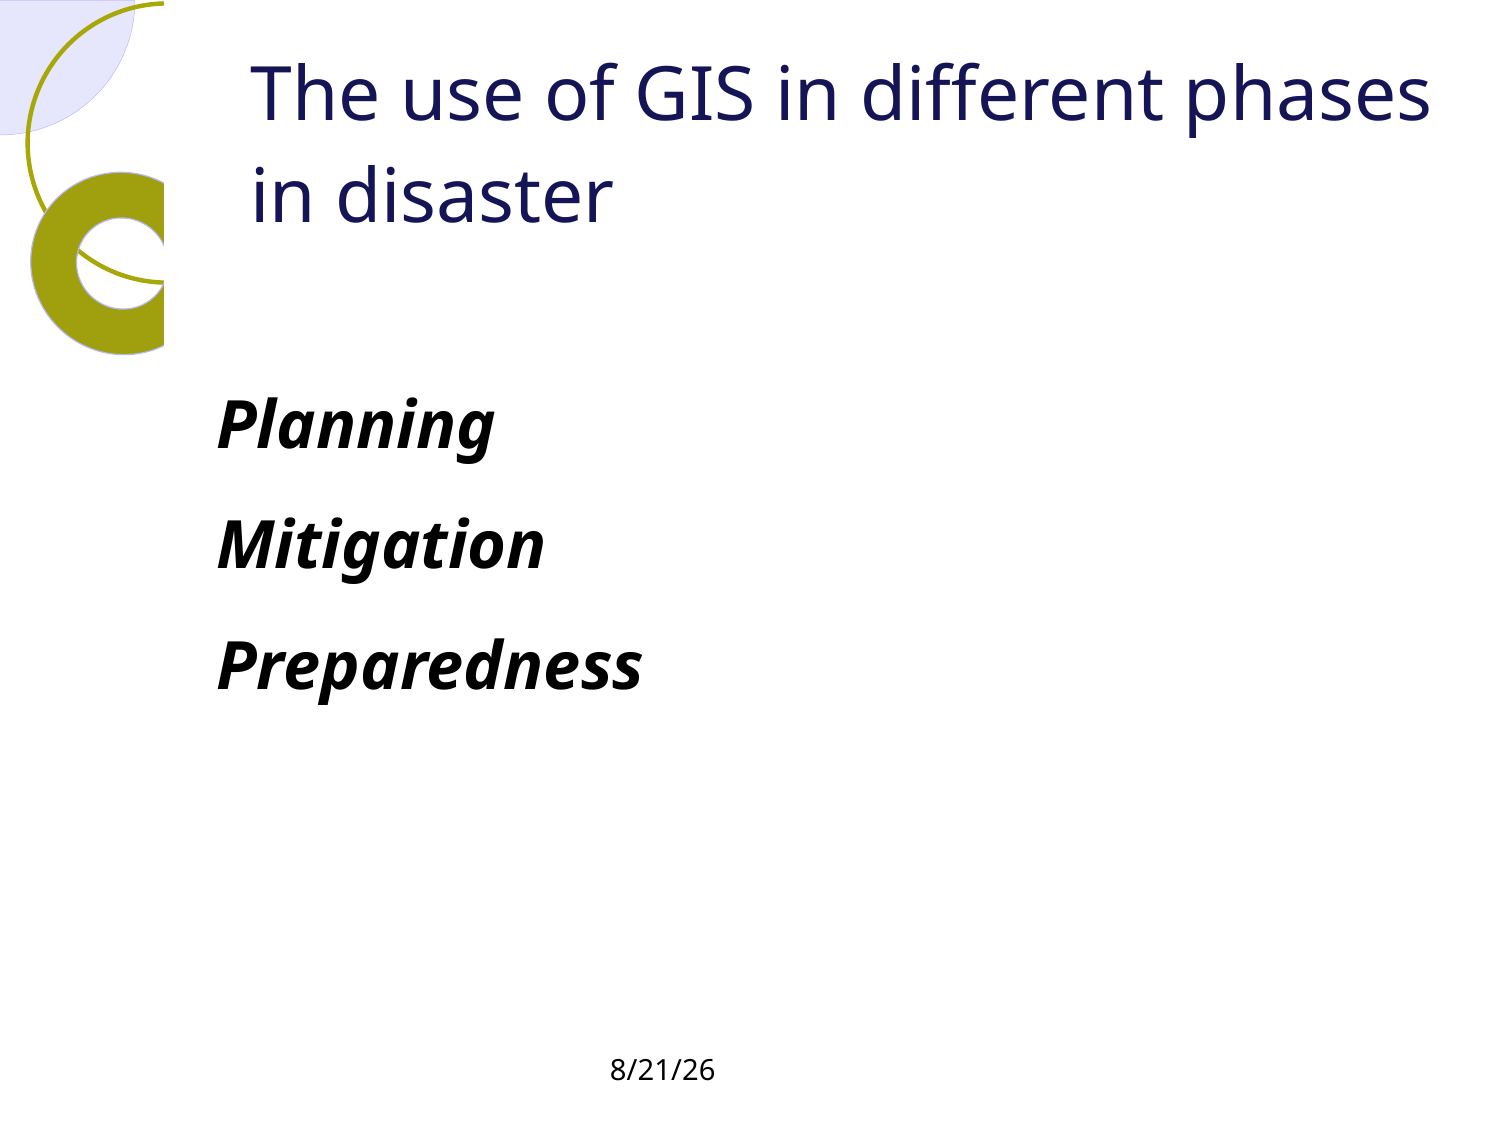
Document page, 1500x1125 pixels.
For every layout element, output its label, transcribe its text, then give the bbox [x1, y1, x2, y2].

list Planning Mitigation Preparedness [187, 362, 1466, 1125]
title The use of GIS in different phases in disaster [235, 45, 1466, 233]
